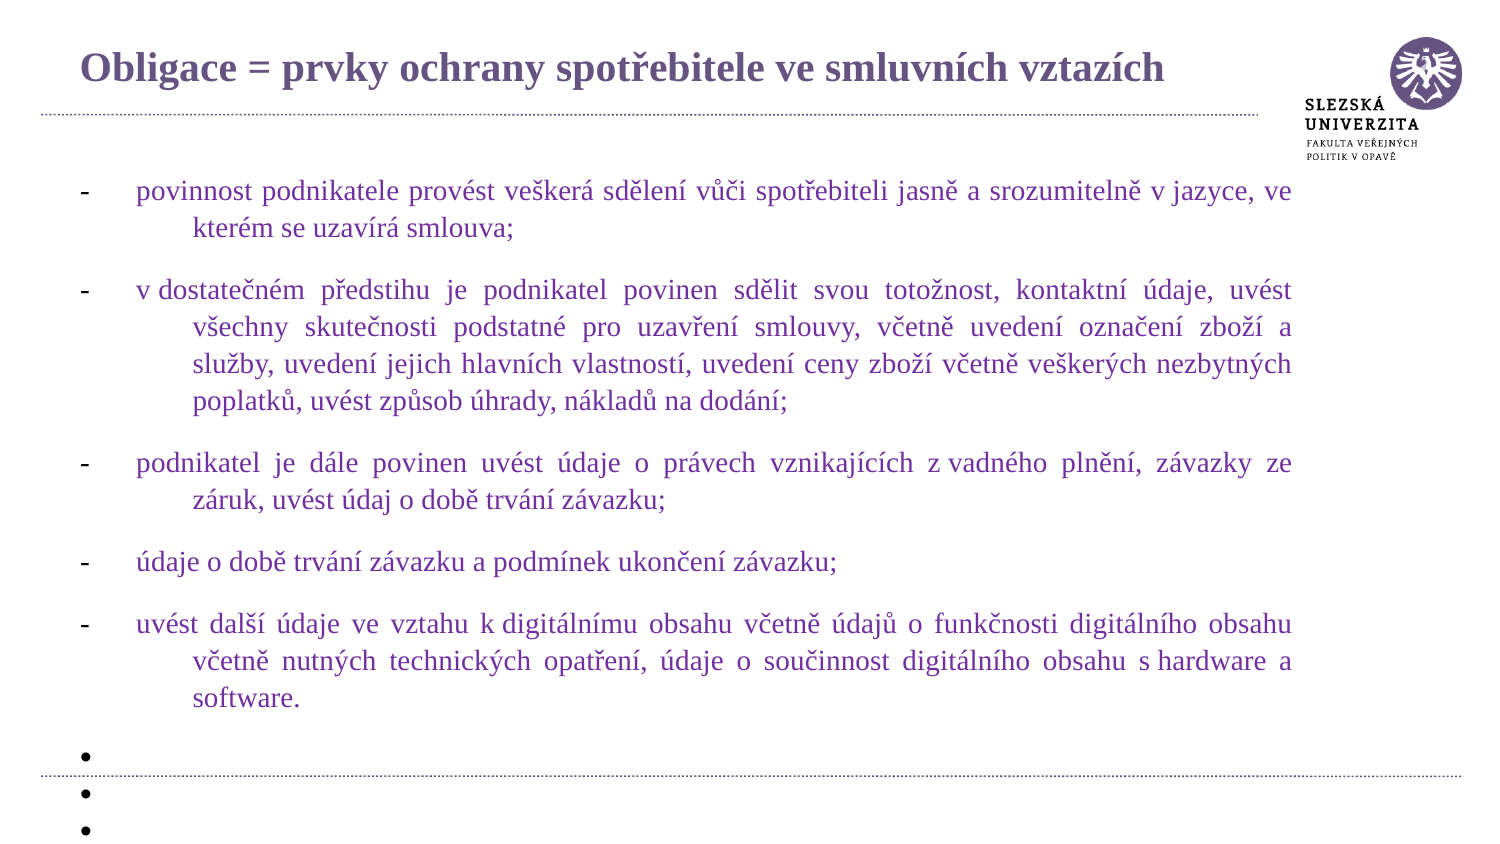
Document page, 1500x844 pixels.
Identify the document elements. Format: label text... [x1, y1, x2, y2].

title Obligace = prvky ochrany spotřebitele ve smluvních vztazích [64, 32, 1281, 116]
text_box povinnost podnikatele provést veškerá sdělení vůči spotřebiteli jasně a srozumitelně v jazyce, ve kterém se uzavírá smlouva; v dostatečném předstihu je podnikatel povinen sdělit svou totožnost, kontaktní údaje, uvést všechny skutečnosti podstatné pro uzavření smlouvy, včetně uvedení označení zboží a služby, uvedení jejich hlavních vlastností, uvedení ceny zboží včetně veškerých nezbytných poplatků, uvést způsob úhrady, nákladů na dodání; podnikatel je dále povinen uvést údaje o právech vznikajících z vadného plnění, závazky ze záruk, uvést údaj o době trvání závazku; údaje o době trvání závazku a podmínek ukončení závazku; uvést další údaje ve vztahu k digitálnímu obsahu včetně údajů o funkčnosti digitálního obsahu včetně nutných technických opatření, údaje o součinnost digitálního obsahu s hardware a software. [64, 161, 1309, 693]
